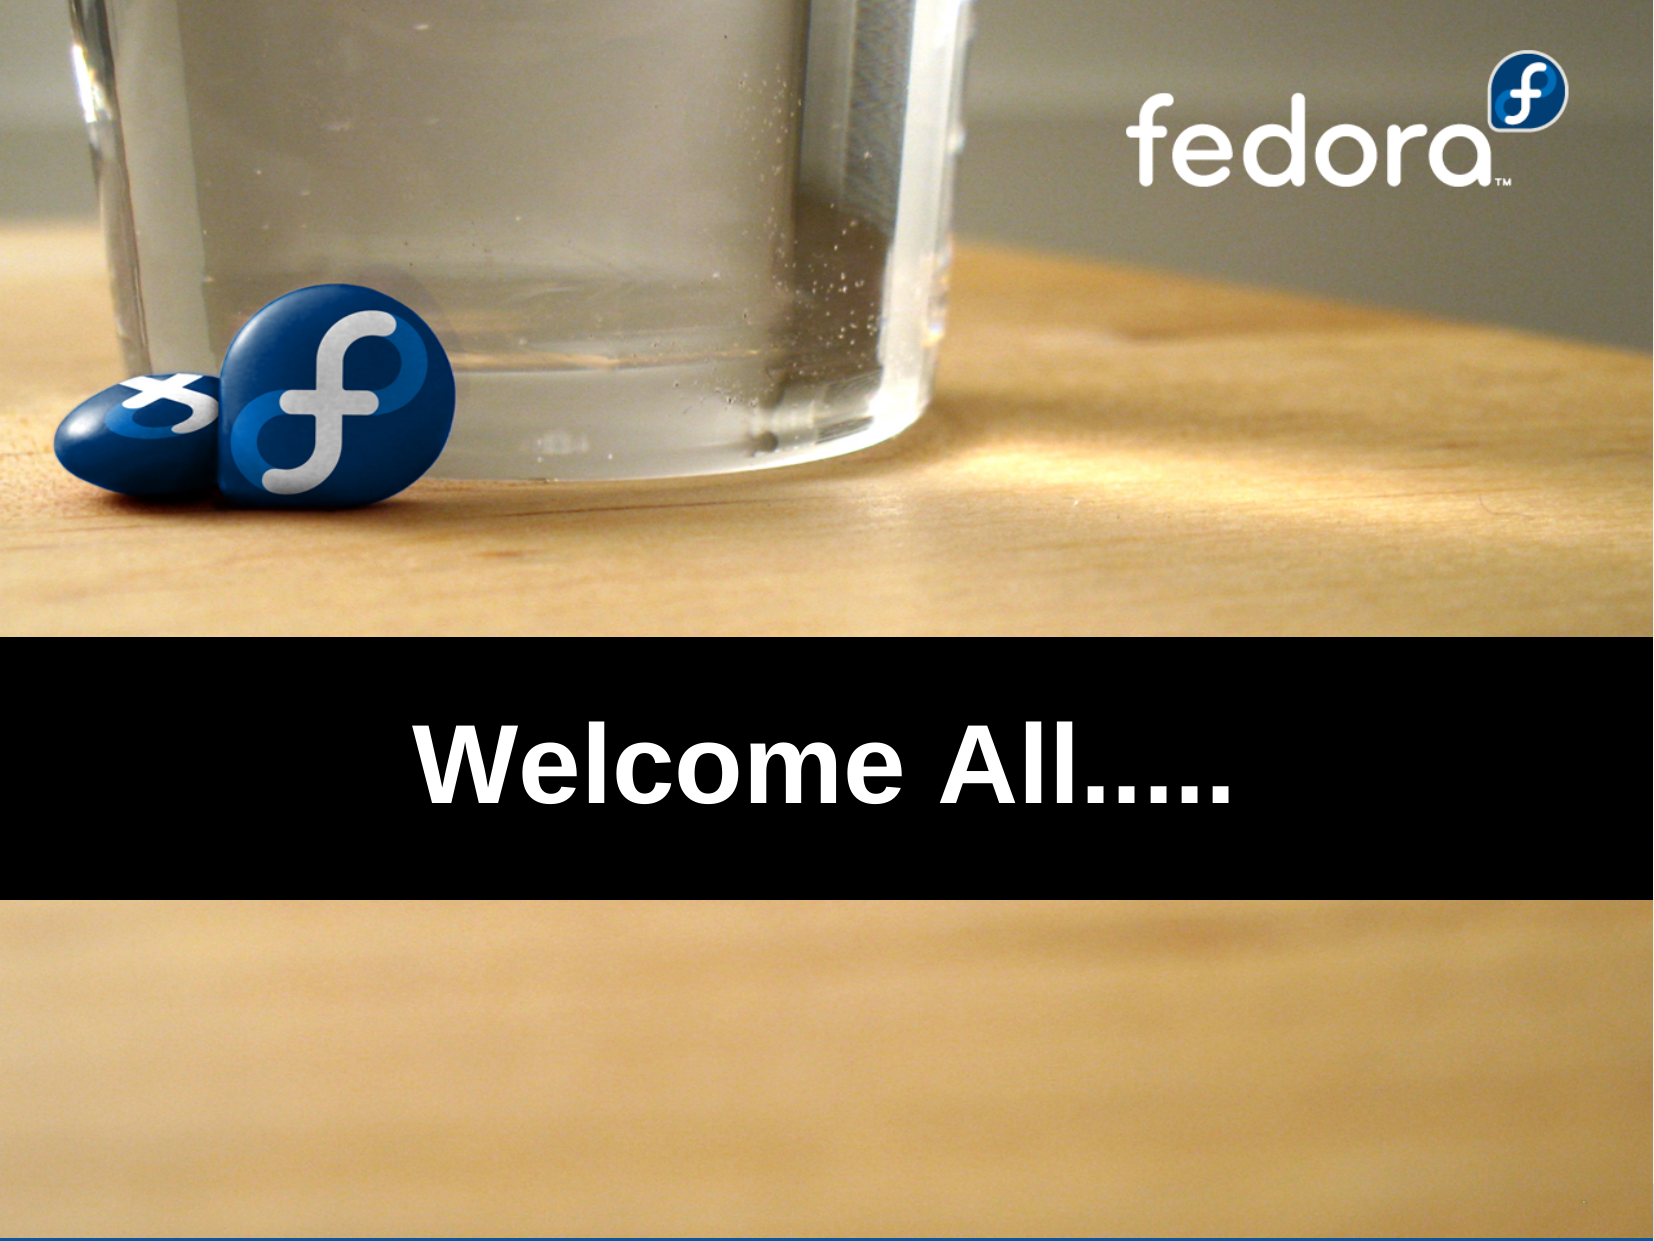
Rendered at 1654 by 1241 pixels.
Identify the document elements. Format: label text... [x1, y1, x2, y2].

title Welcome All..... [37, 691, 1613, 827]
text_box [0, 637, 1653, 900]
picture [0, 0, 1654, 1241]
